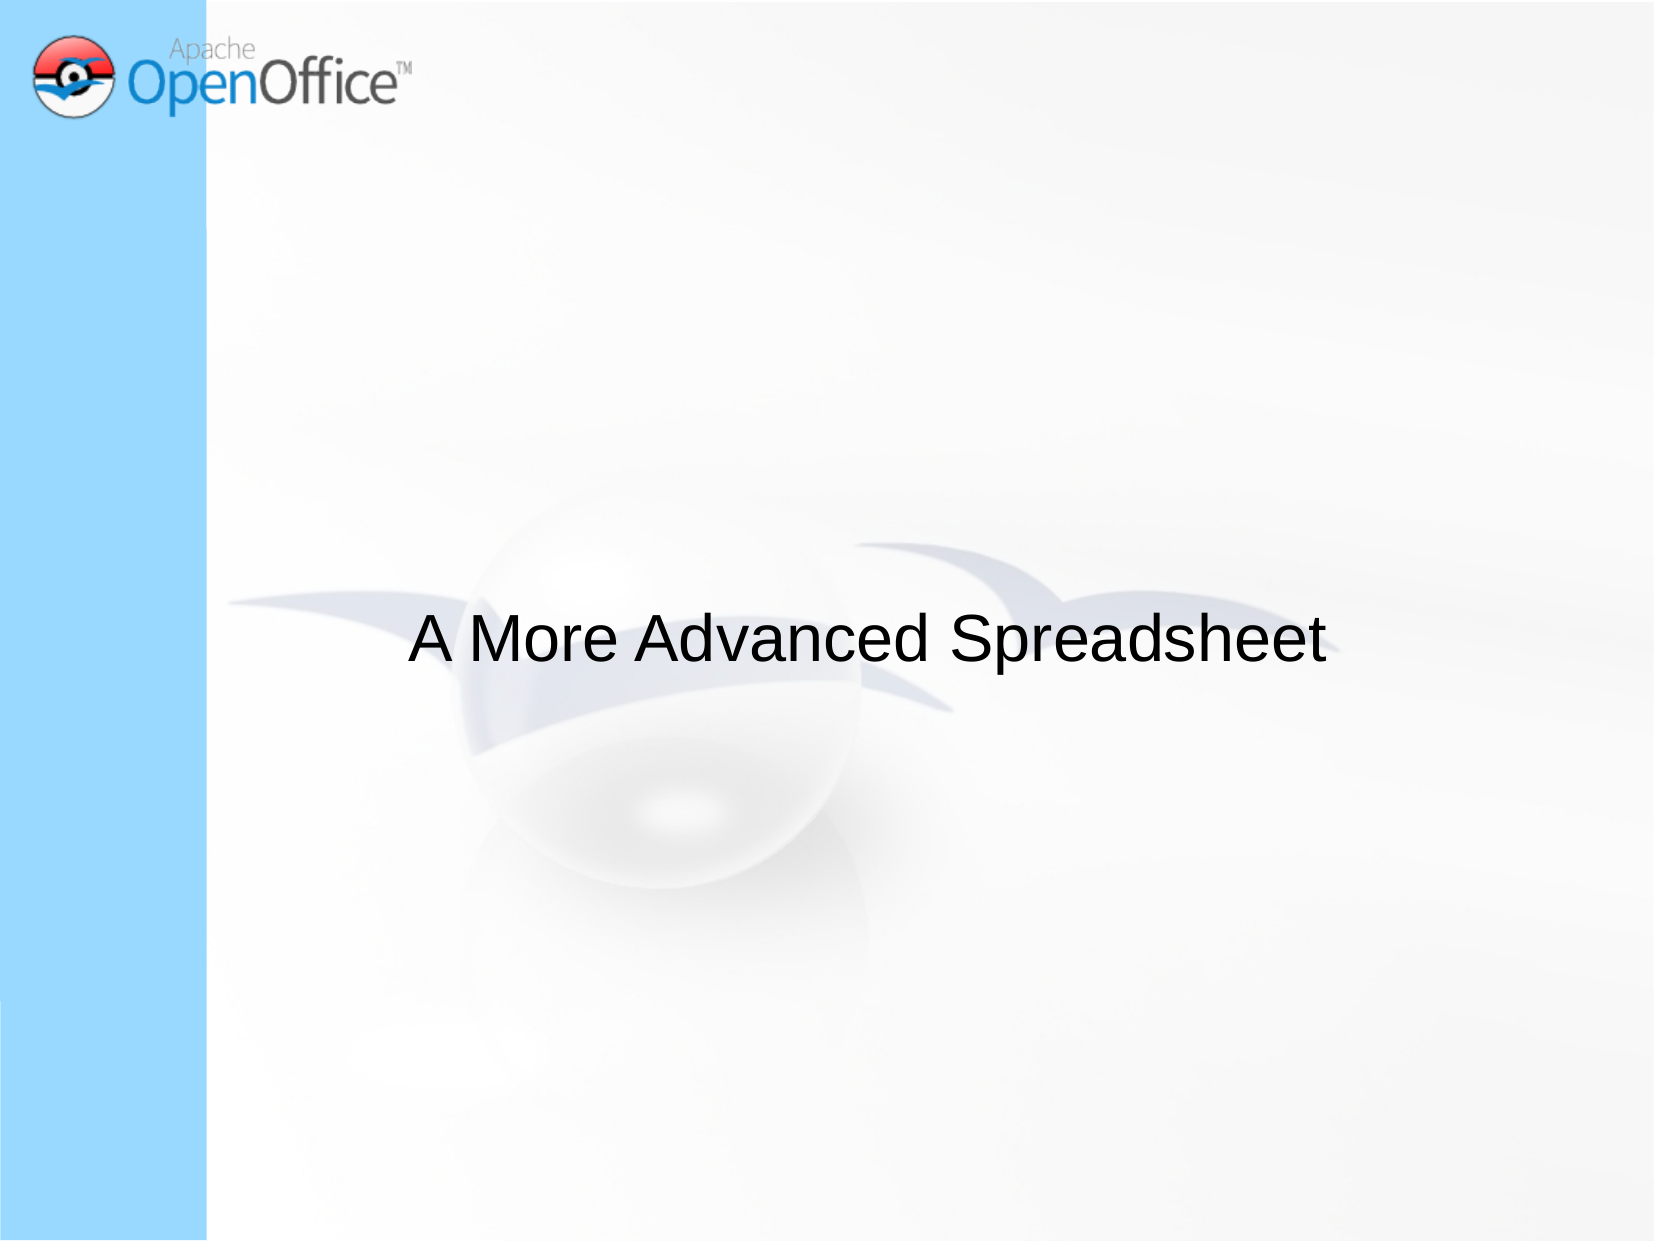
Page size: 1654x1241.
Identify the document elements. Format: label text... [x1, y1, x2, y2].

picture [31, 2, 1654, 1241]
subtitle A More Advanced Spreadsheet [165, 108, 1571, 1168]
